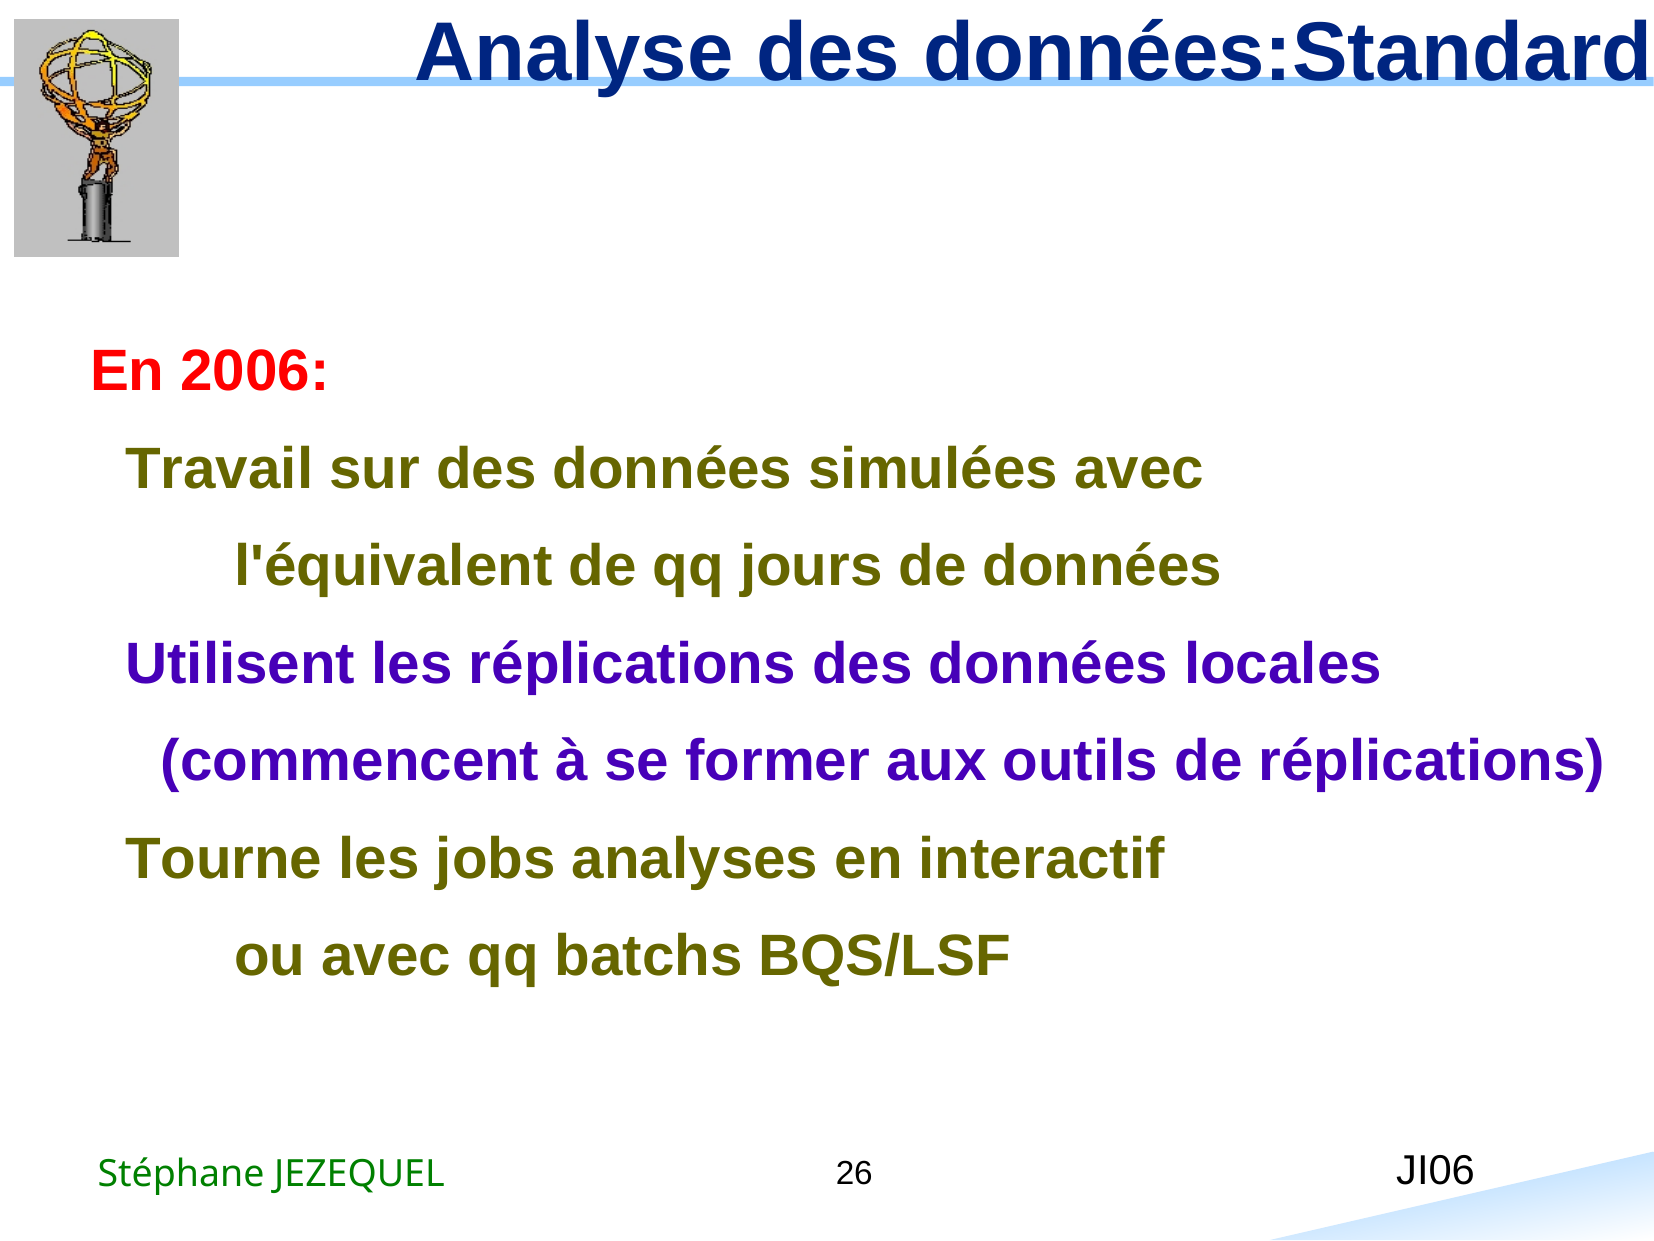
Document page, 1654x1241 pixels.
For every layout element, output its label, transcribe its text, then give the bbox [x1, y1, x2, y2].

text_box En 2006: Travail sur des données simulées avec l'équivalent de qq jours de données Utilisent les réplications des données locales (commencent à se former aux outils de réplications) Tourne les jobs analyses en interactif ou avec qq batchs BQS/LSF [90, 305, 1572, 971]
title Analyse des données:Standard [85, 0, 1654, 104]
picture [14, 19, 179, 257]
